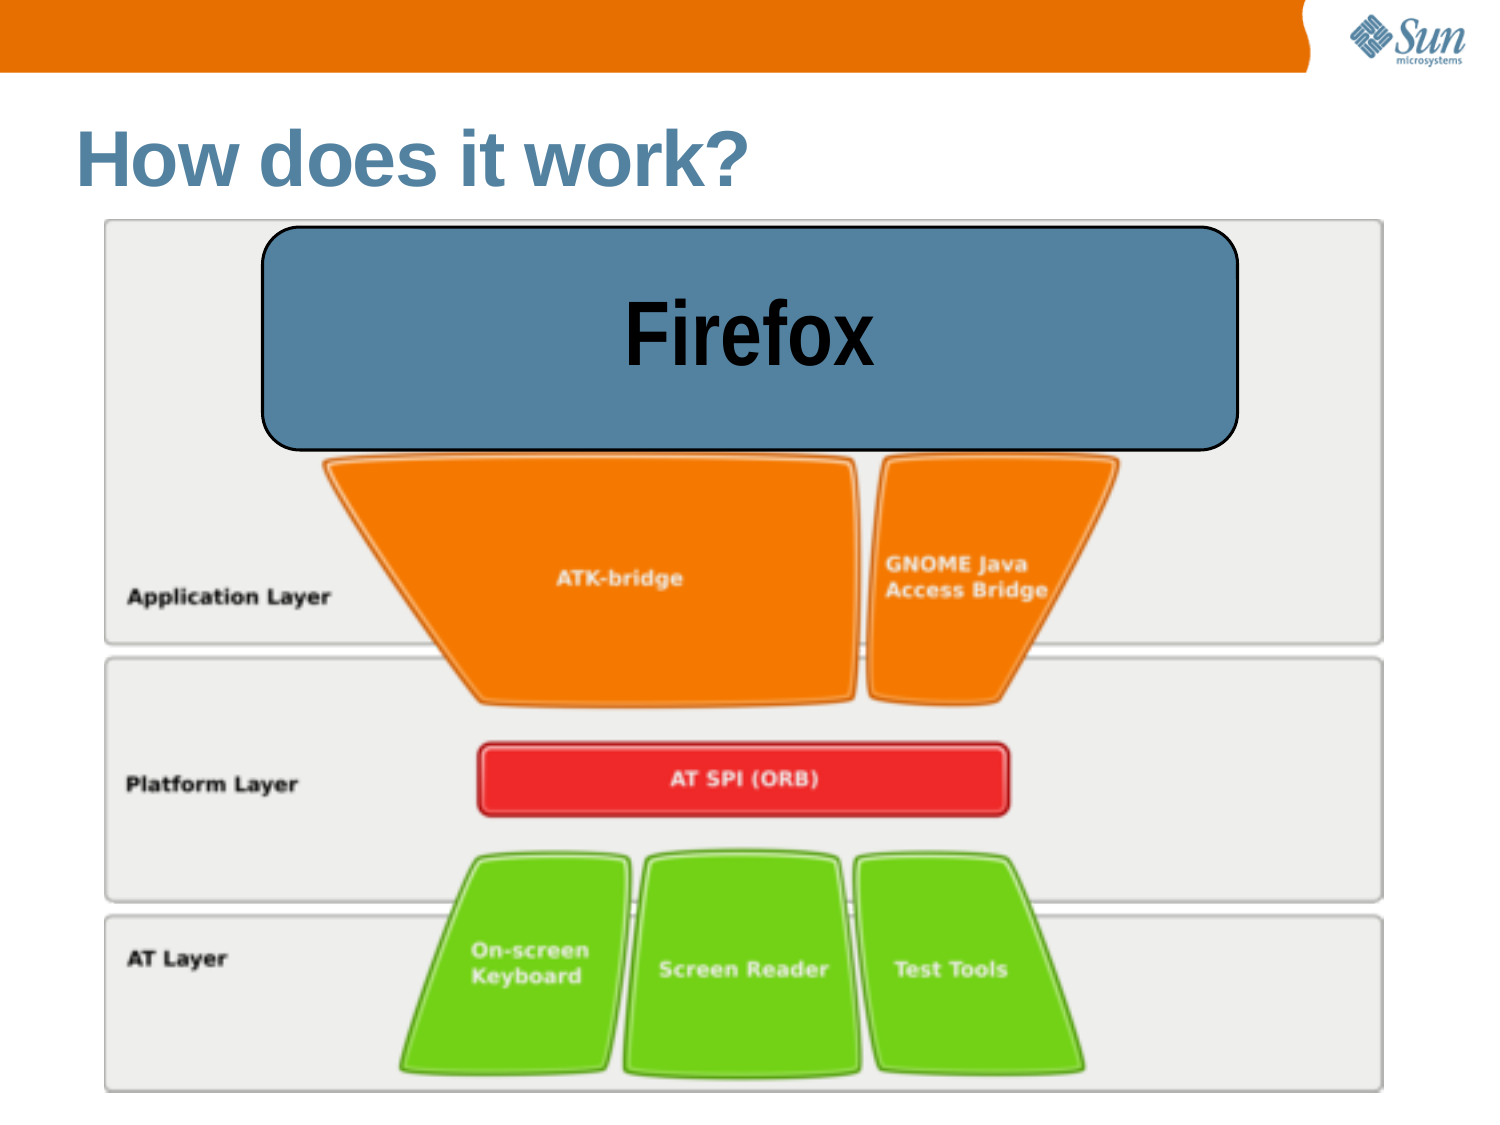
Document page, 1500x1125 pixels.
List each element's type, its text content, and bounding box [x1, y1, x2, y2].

picture [104, 219, 1384, 1093]
picture [0, 0, 1500, 75]
text_box Firefox [262, 227, 1238, 451]
title How does it work? [75, 122, 1438, 228]
